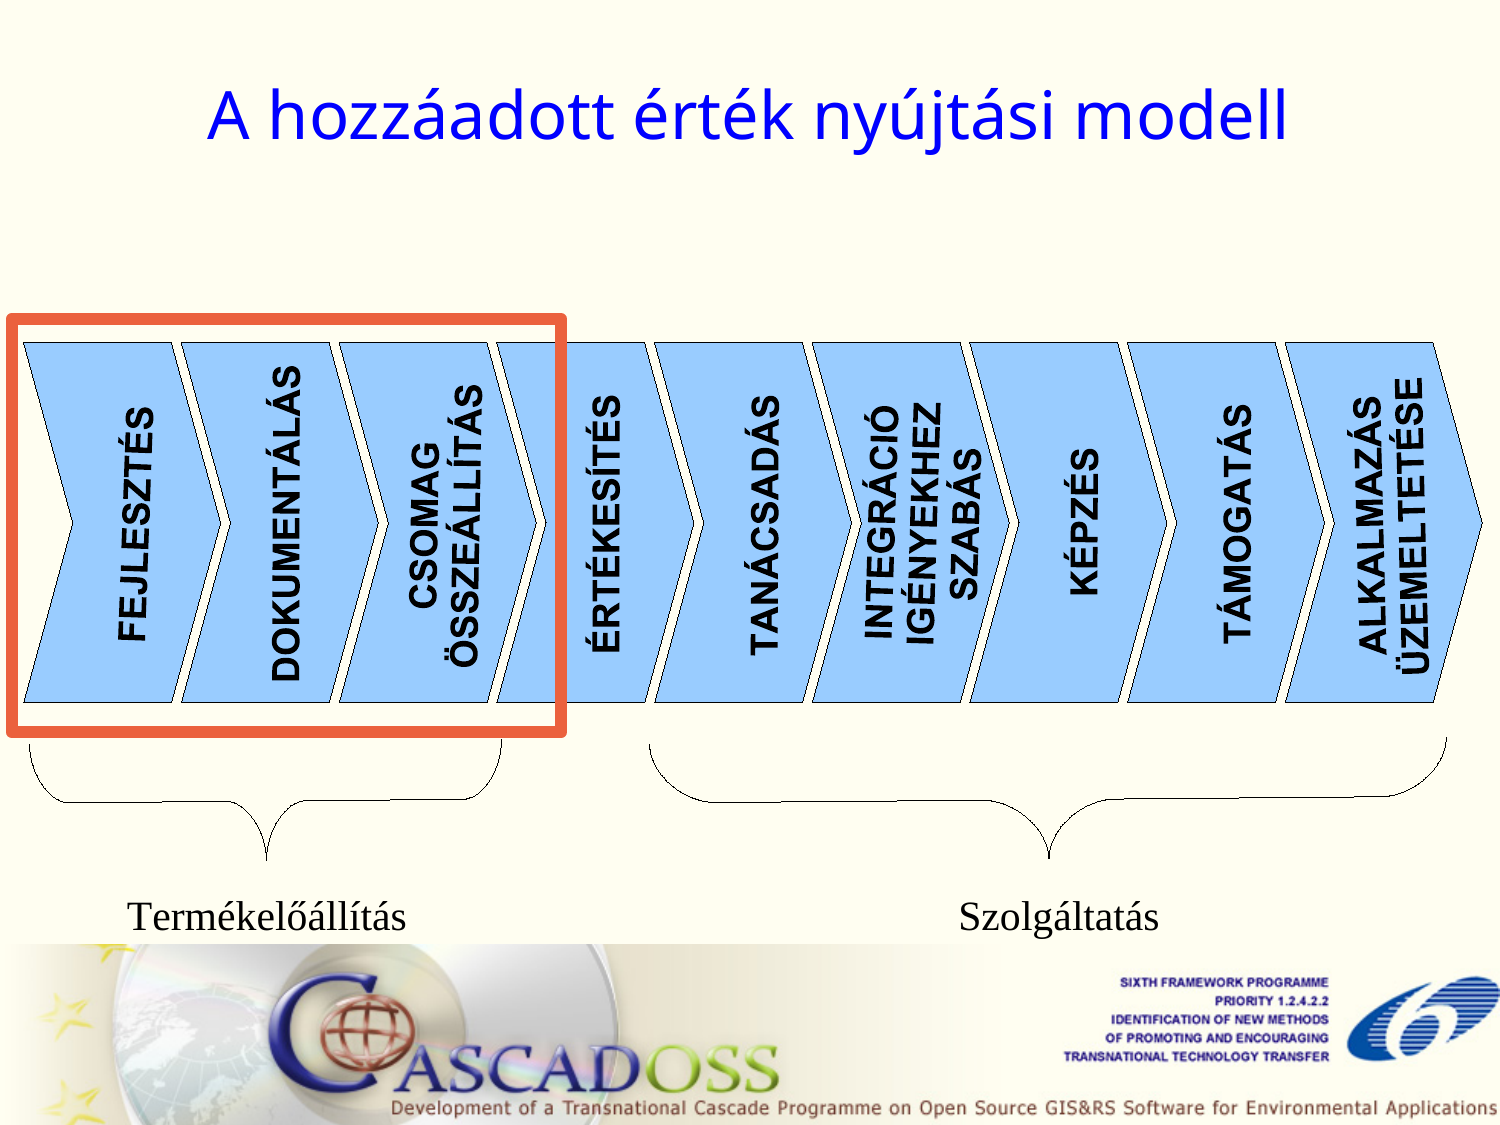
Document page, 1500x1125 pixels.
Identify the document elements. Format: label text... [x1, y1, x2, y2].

text_box [654, 342, 852, 703]
text_box [567, 342, 694, 703]
title A hozzáadott érték nyújtási modell [74, 13, 1425, 216]
picture [0, 944, 1500, 1125]
text_box [969, 342, 1167, 703]
text_box [1127, 342, 1325, 703]
text_box [496, 342, 555, 703]
text_box [181, 342, 379, 703]
text_box Termékelőállítás [112, 885, 422, 948]
text_box [339, 342, 537, 703]
text_box [1285, 342, 1483, 703]
text_box Szolgáltatás [943, 885, 1175, 948]
text_box [23, 342, 221, 703]
text_box [812, 342, 1010, 703]
